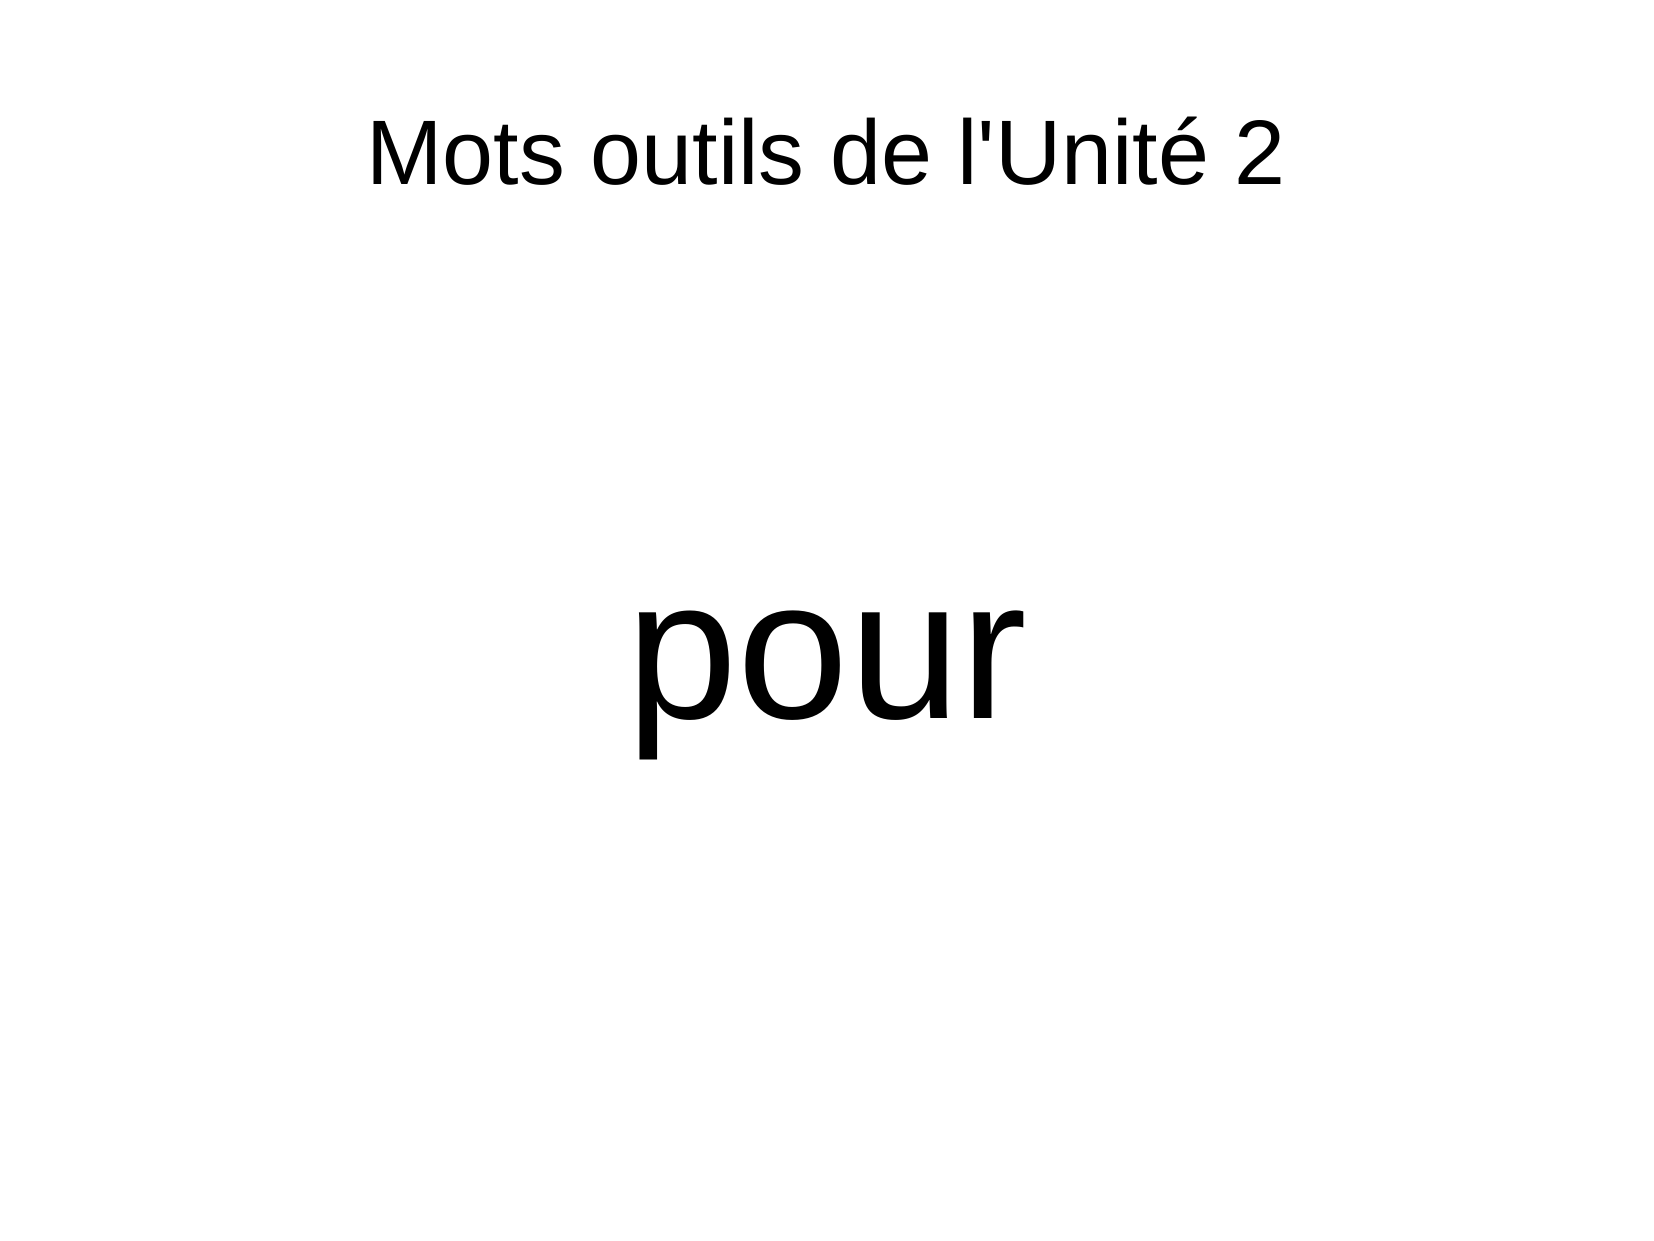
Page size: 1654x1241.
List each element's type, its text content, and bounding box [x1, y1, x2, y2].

title Mots outils de l'Unité 2 [82, 49, 1571, 257]
subtitle pour [82, 290, 1571, 1010]
